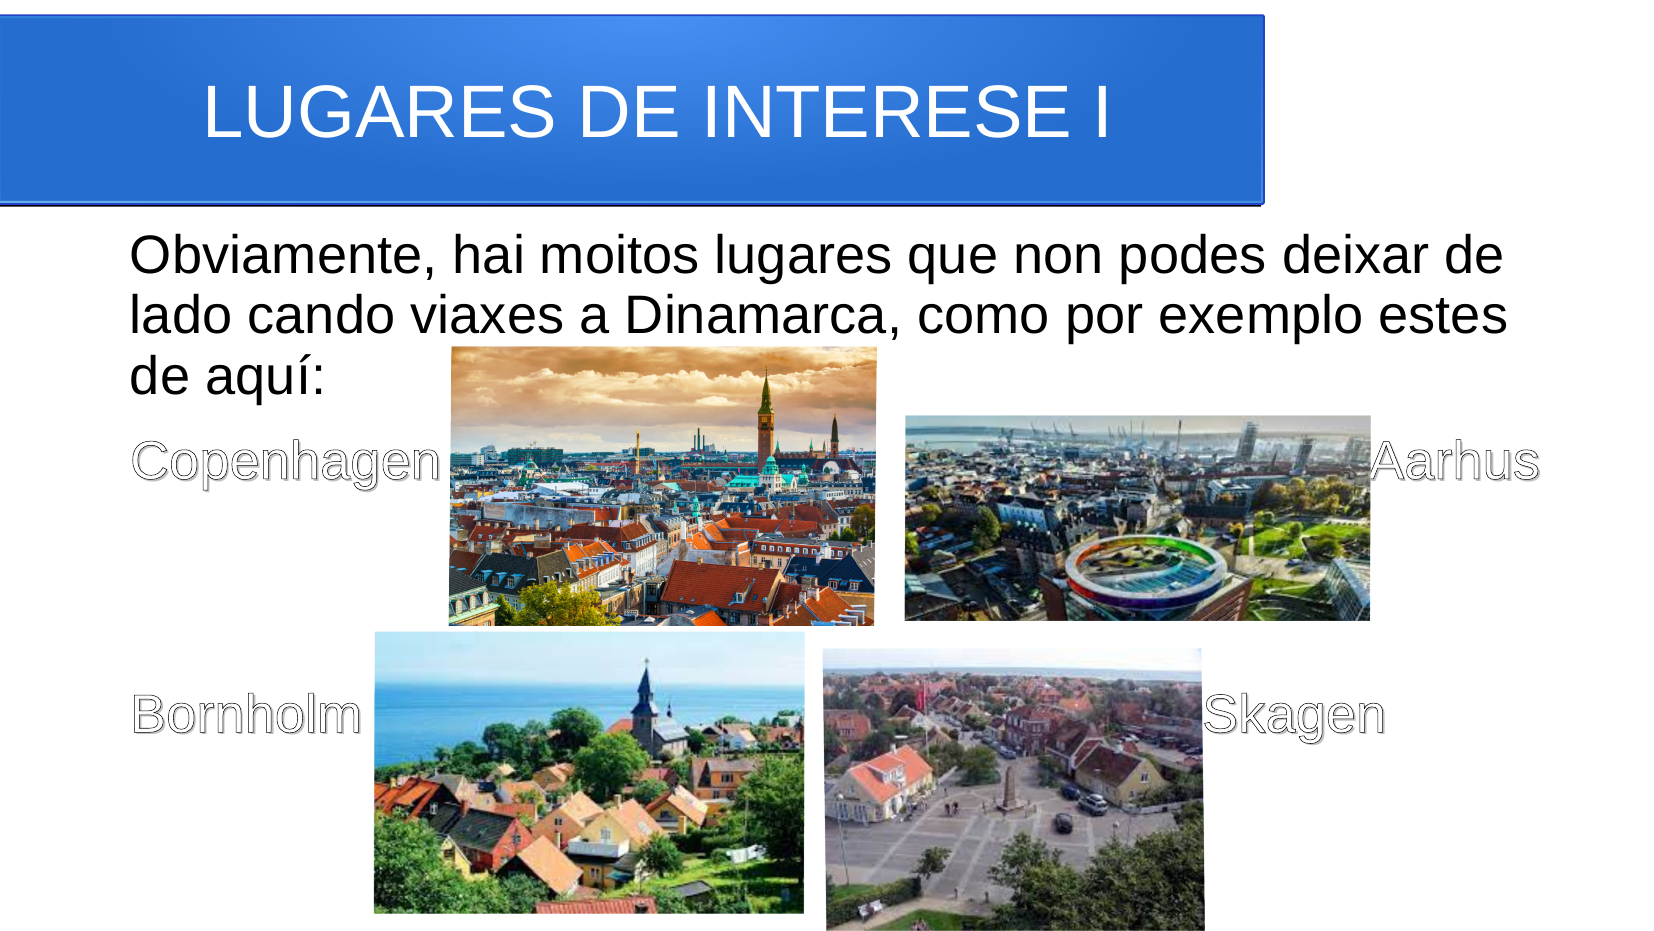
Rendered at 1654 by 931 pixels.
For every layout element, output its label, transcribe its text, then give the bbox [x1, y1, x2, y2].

picture [448, 346, 877, 626]
picture [904, 415, 1371, 621]
picture [373, 631, 805, 914]
list Obviamente, hai moitos lugares que non podes deixar de lado cando viaxes a Dinamarca, como por exemplo estes de aquí: Copenhagen Aarhus Bornholm Skagen [59, 224, 1548, 898]
title LUGARES DE INTERESE I [82, 35, 1235, 189]
picture [822, 648, 1205, 931]
